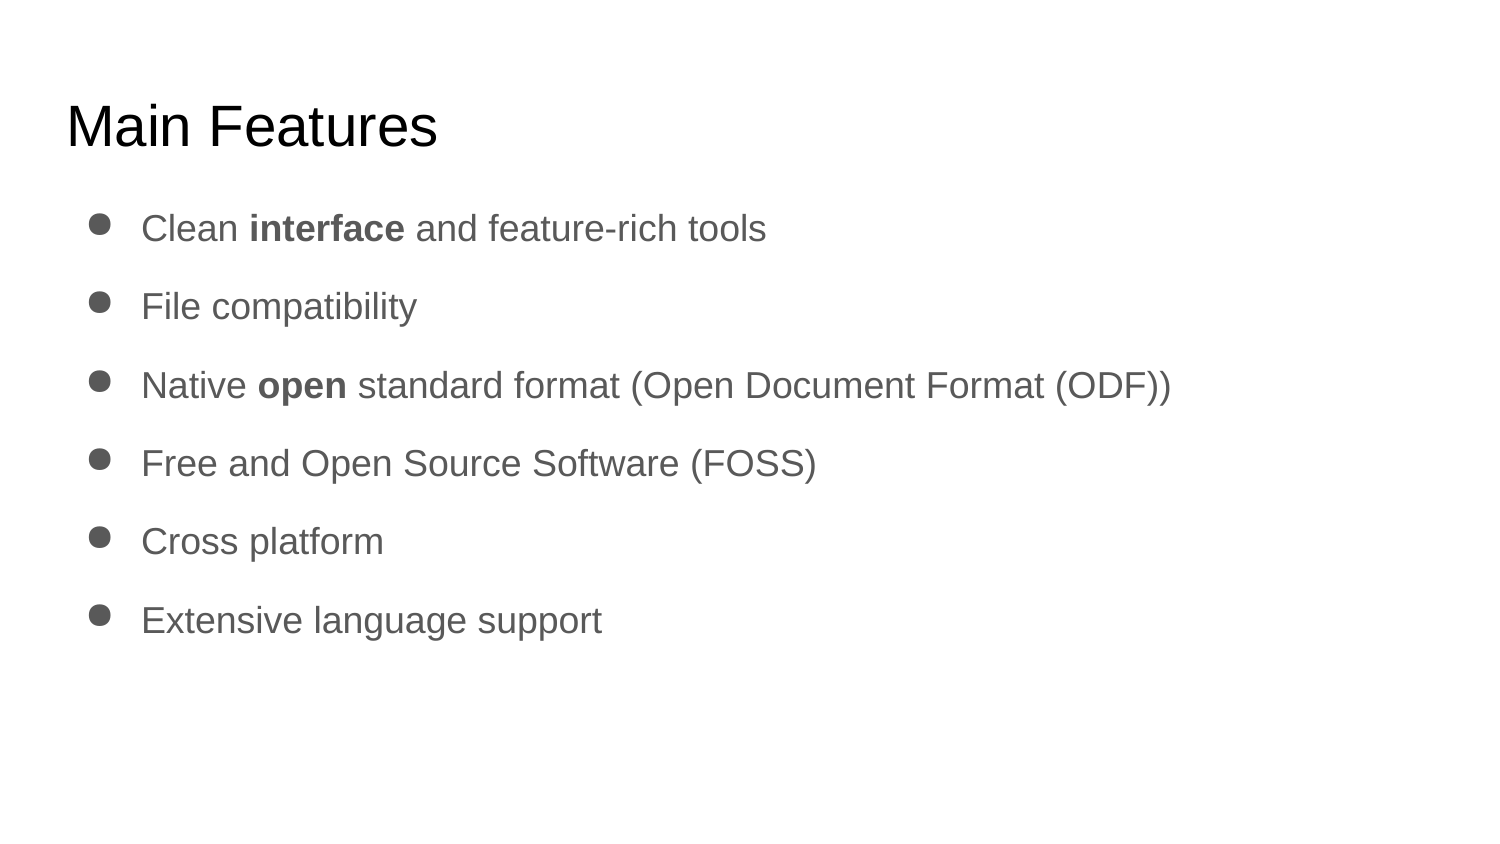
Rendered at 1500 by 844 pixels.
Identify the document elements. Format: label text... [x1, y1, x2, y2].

list Clean interface and feature-rich tools File compatibility Native open standard format (Open Document Format (ODF)) Free and Open Source Software (FOSS) Cross platform Extensive language support [51, 189, 1449, 750]
title Main Features [51, 72, 1449, 167]
